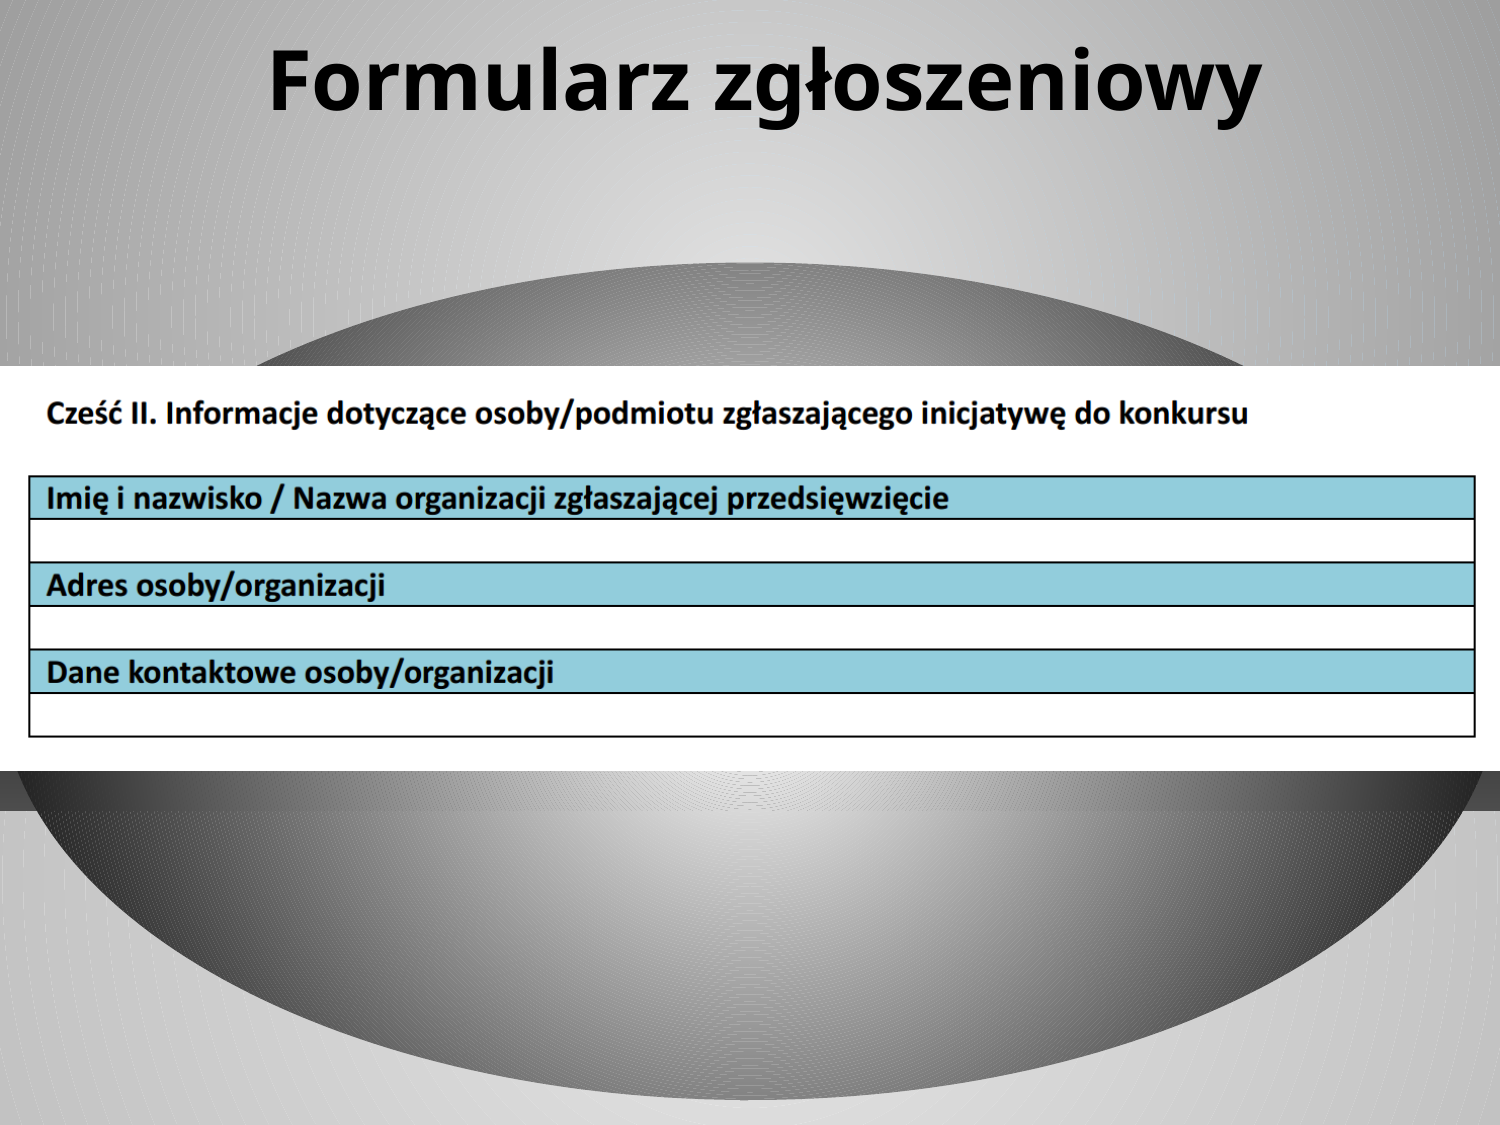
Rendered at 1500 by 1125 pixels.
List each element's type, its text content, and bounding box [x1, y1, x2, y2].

title Formularz zgłoszeniowy [17, 19, 1483, 185]
picture [0, 366, 1500, 771]
